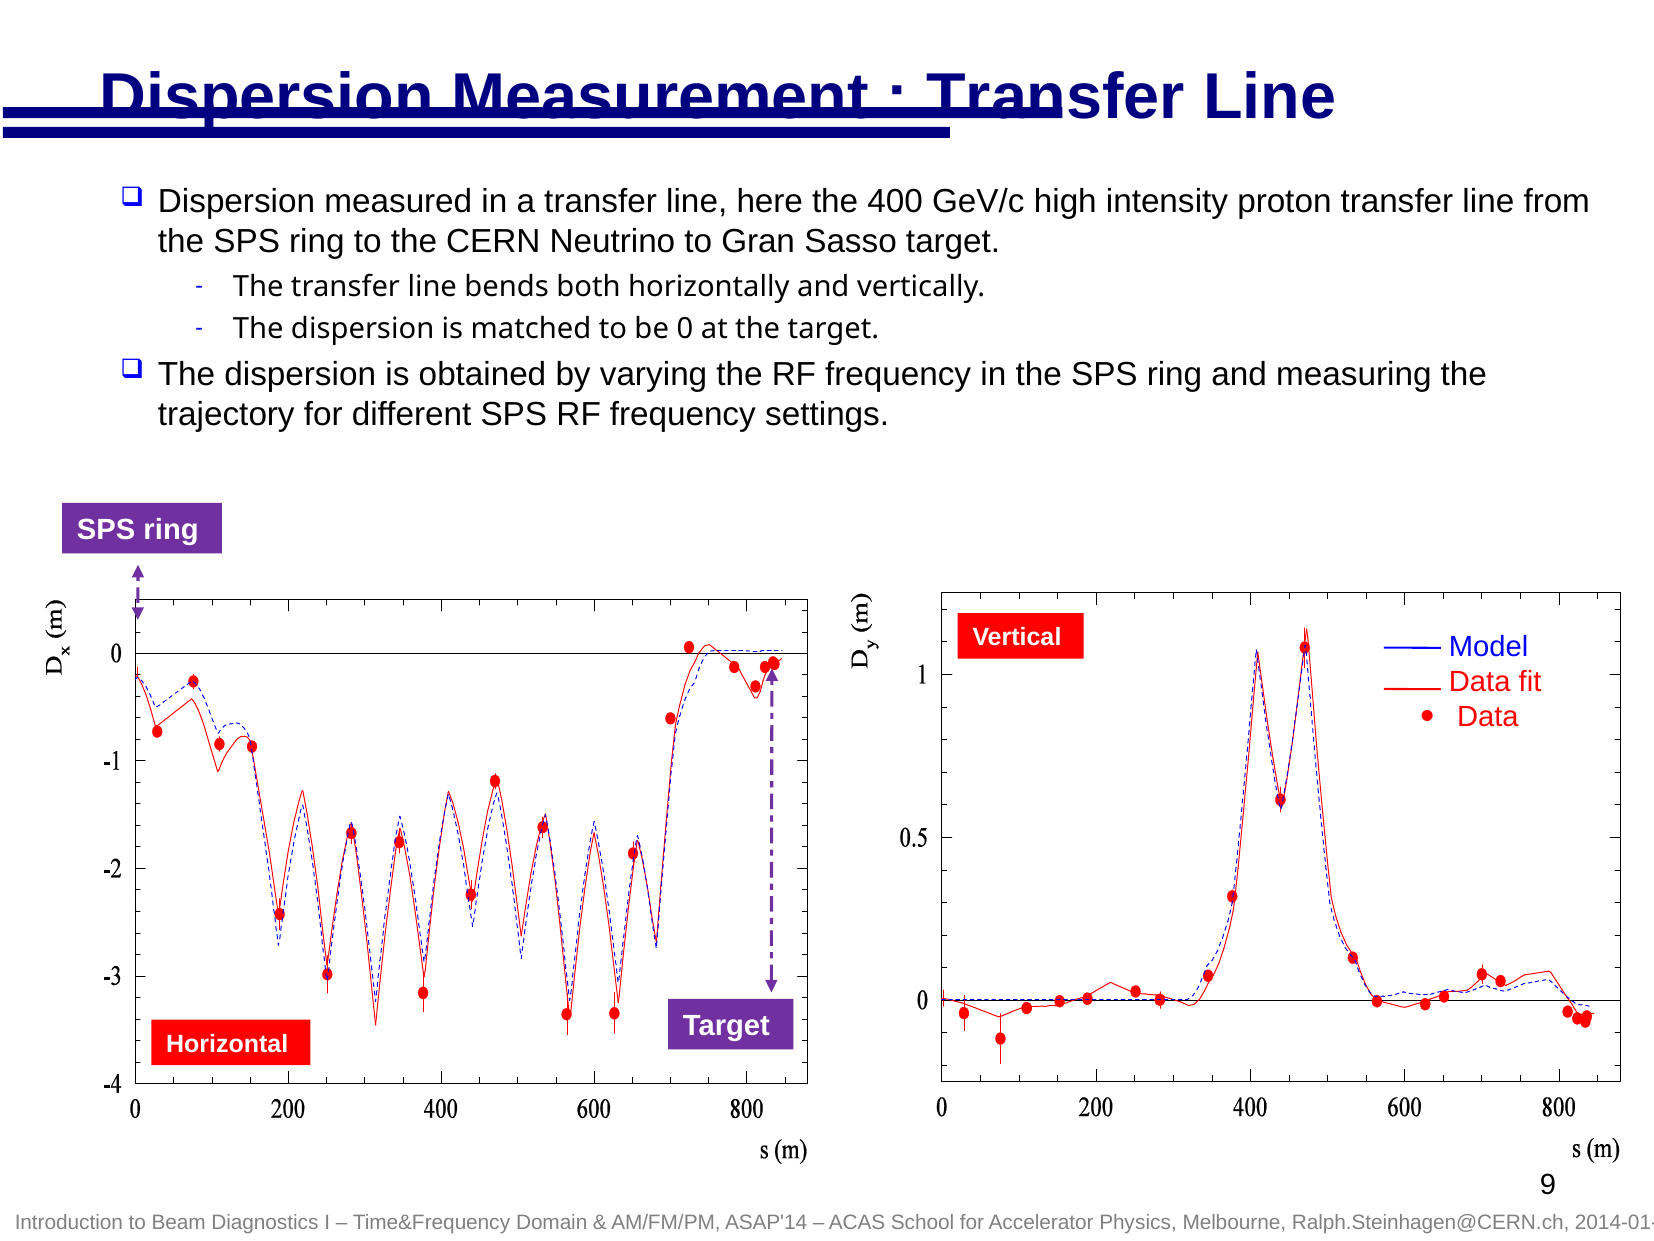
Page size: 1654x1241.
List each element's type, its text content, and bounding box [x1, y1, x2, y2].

text_box Dispersion measured in a transfer line, here the 400 GeV/c high intensity proton transfer line from the SPS ring to the CERN Neutrino to Gran Sasso target. The transfer line bends both horizontally and vertically. The dispersion is matched to be 0 at the target. The dispersion is obtained by varying the RF frequency in the SPS ring and measuring the trajectory for different SPS RF frequency settings. [96, 172, 1613, 483]
text_box Model Data fit Data [1405, 619, 1615, 741]
text_box Vertical [957, 613, 1084, 659]
text_box SPS ring [62, 502, 222, 554]
text_box <number> [1185, 1204, 1571, 1216]
picture [34, 551, 1654, 1205]
title Dispersion Measurement : Transfer Line [61, 27, 1578, 157]
text_box Target [668, 998, 794, 1050]
text_box Horizontal [151, 1019, 311, 1066]
